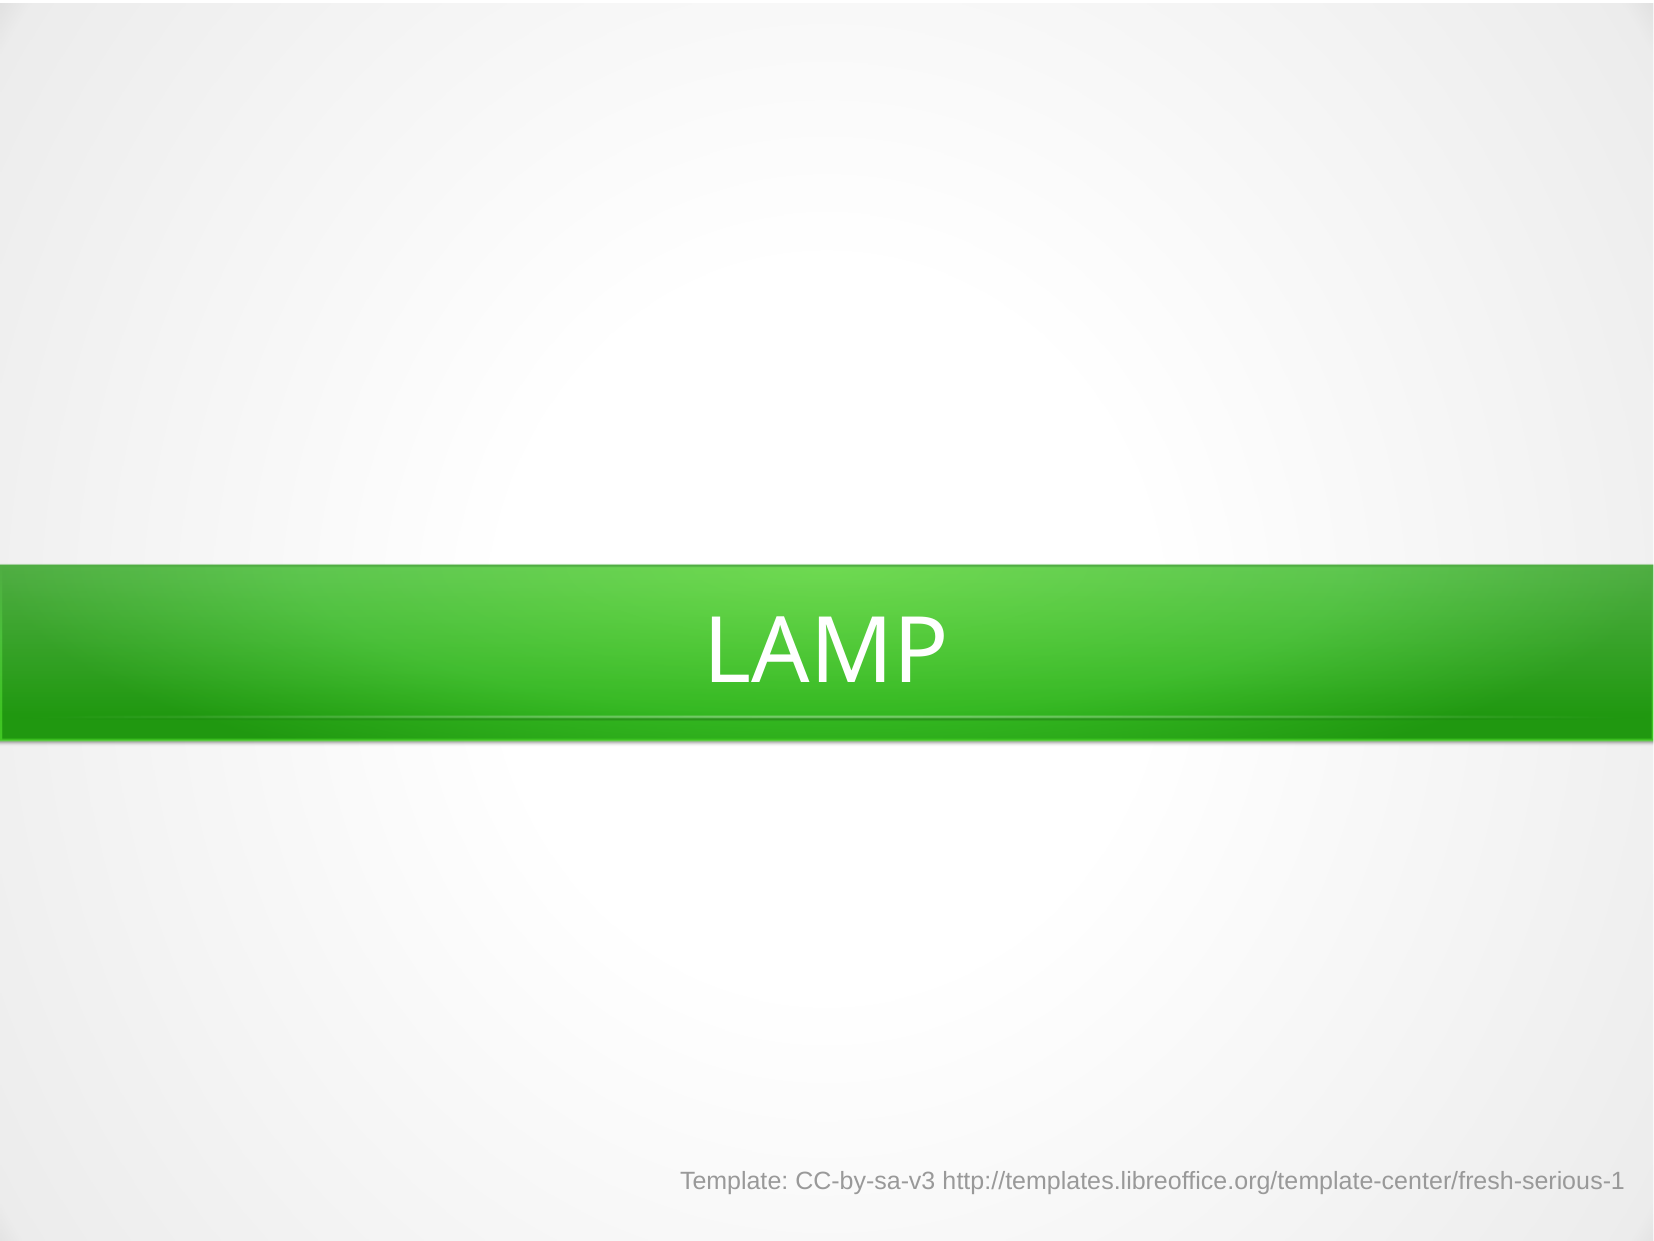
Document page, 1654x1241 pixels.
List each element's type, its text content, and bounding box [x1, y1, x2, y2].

picture [0, 3, 1654, 1241]
title LAMP [82, 575, 1571, 718]
text_box Template: CC-by-sa-v3 http://templates.libreoffice.org/template-center/fresh-serious-1 [591, 1159, 1642, 1217]
